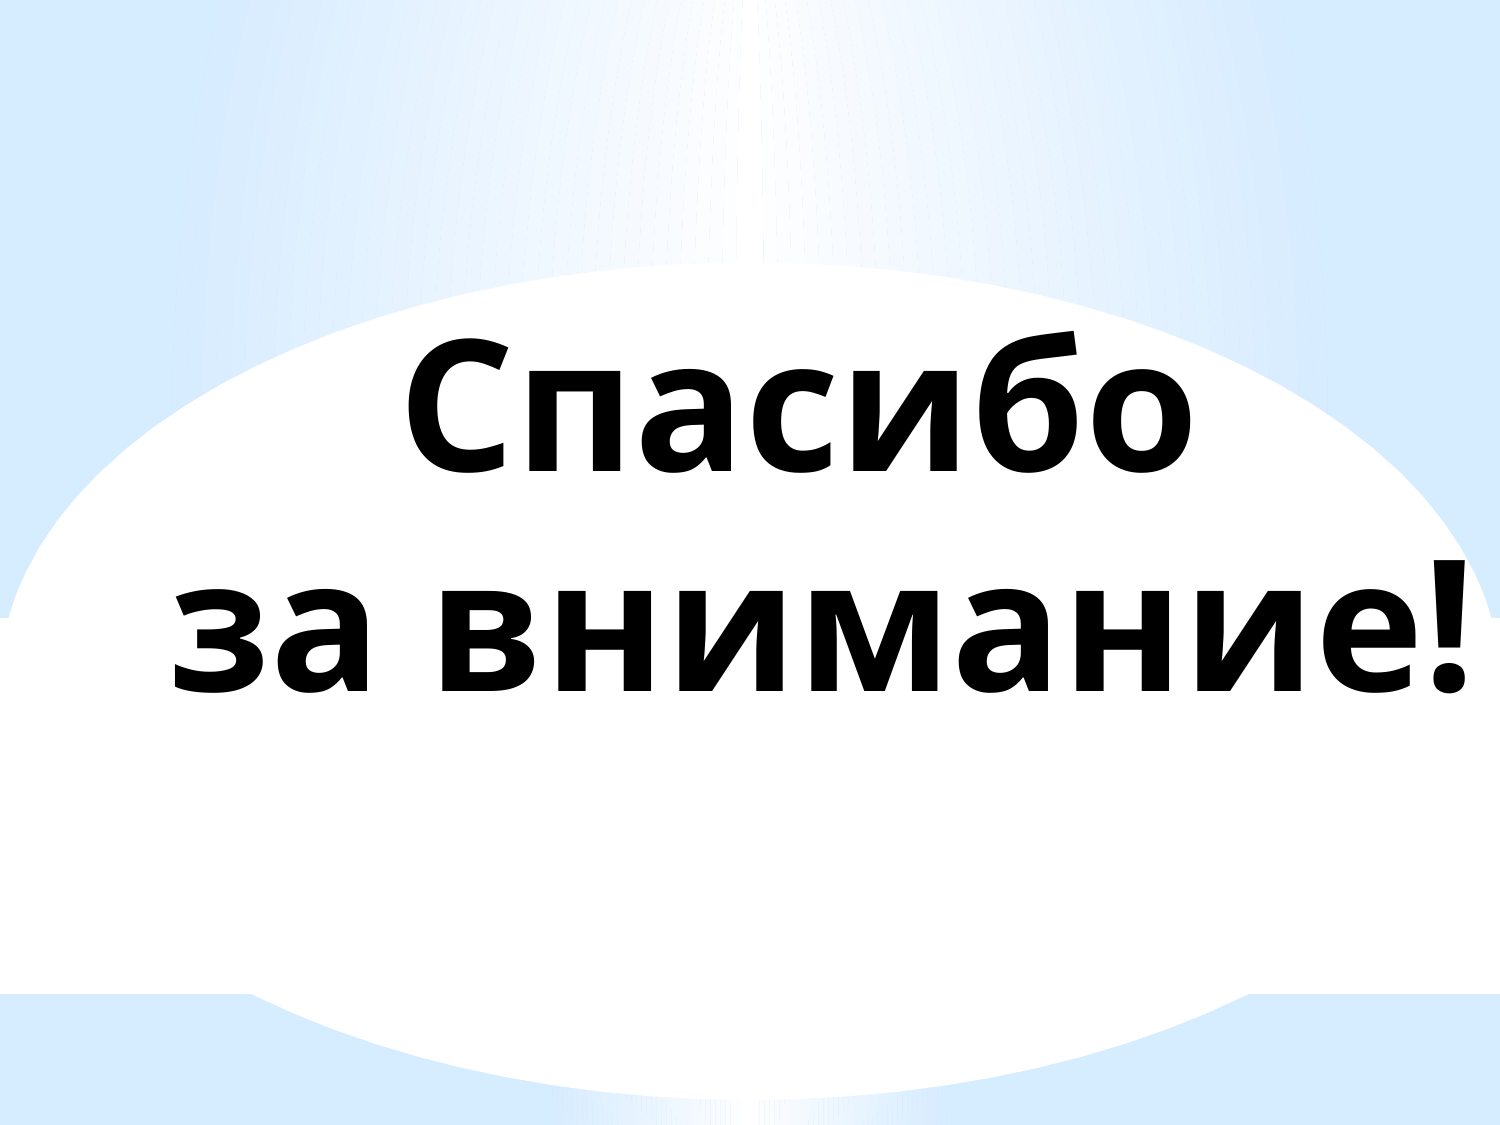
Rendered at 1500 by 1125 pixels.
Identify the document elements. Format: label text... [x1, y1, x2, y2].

text_box Спасибо за внимание! [106, 281, 1492, 736]
